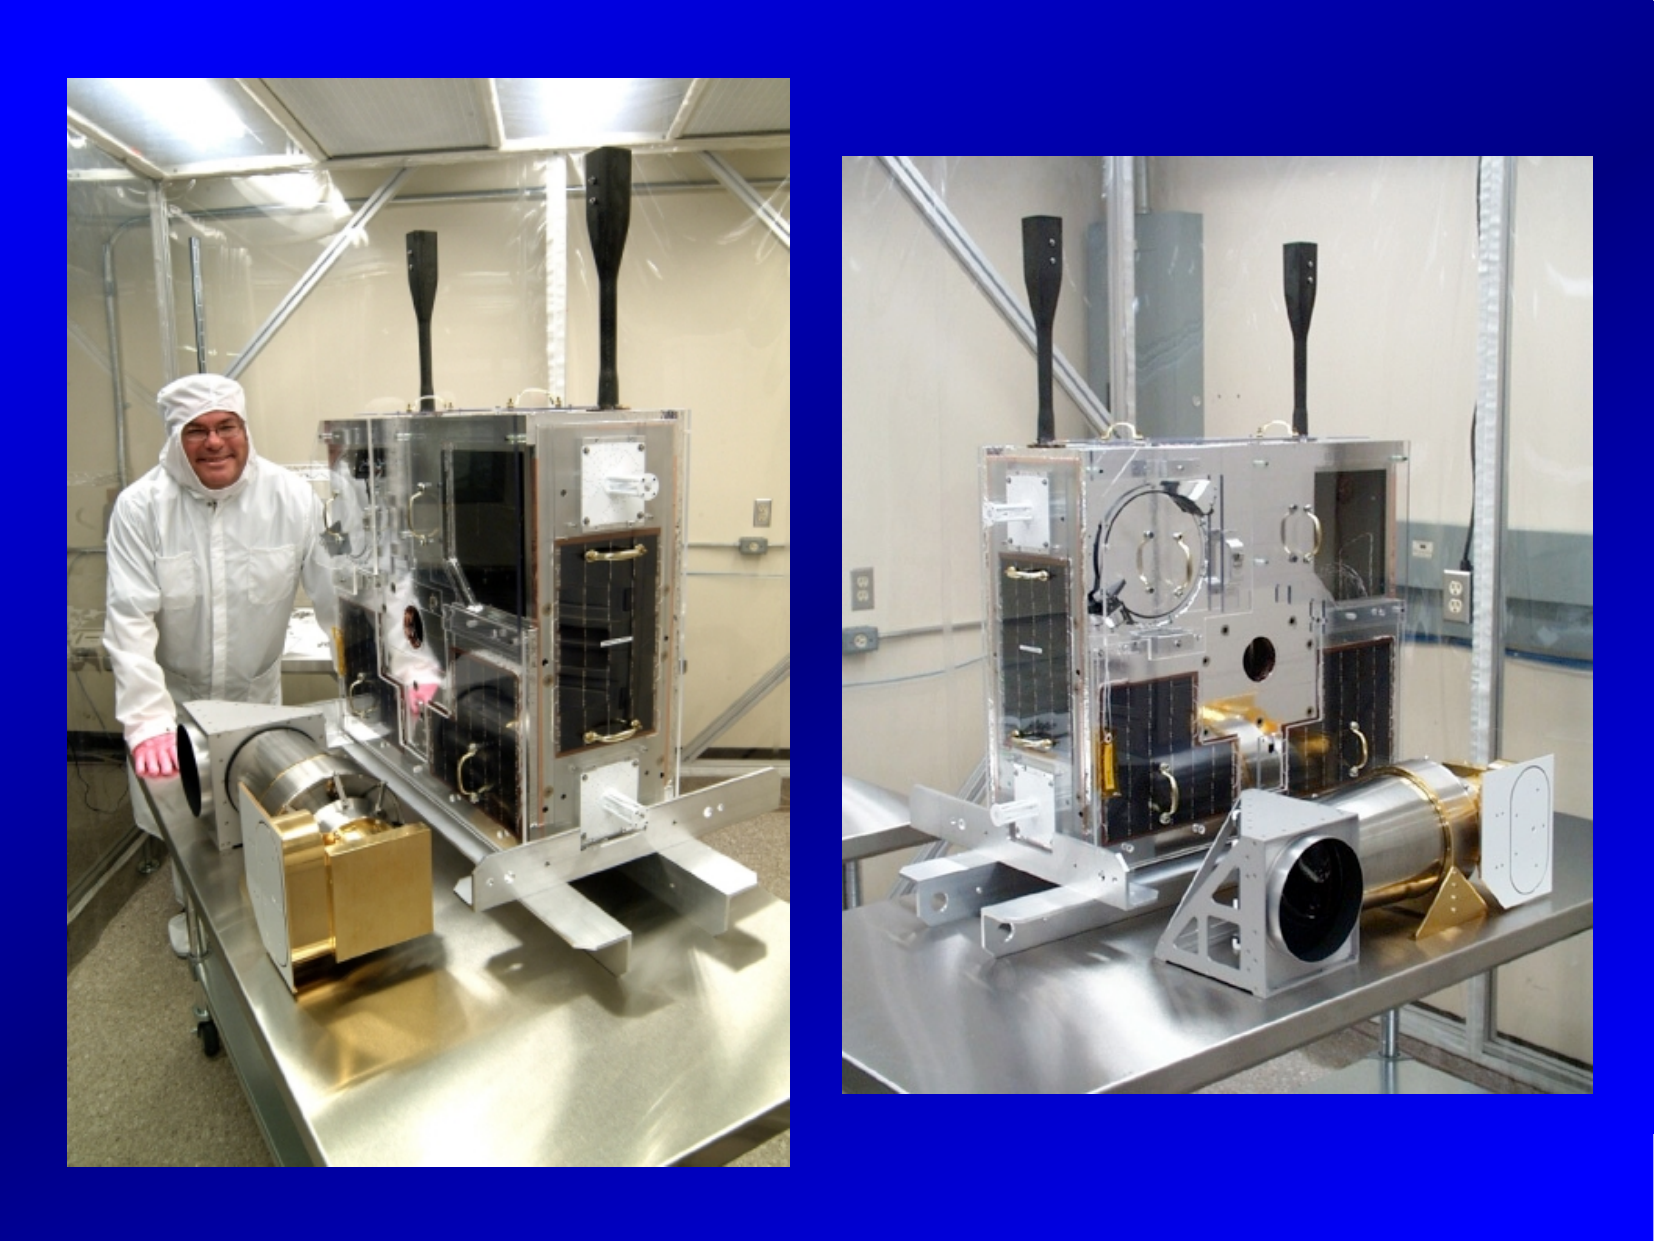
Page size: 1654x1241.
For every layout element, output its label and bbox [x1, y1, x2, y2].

picture [67, 78, 790, 1167]
picture [842, 156, 1593, 1094]
